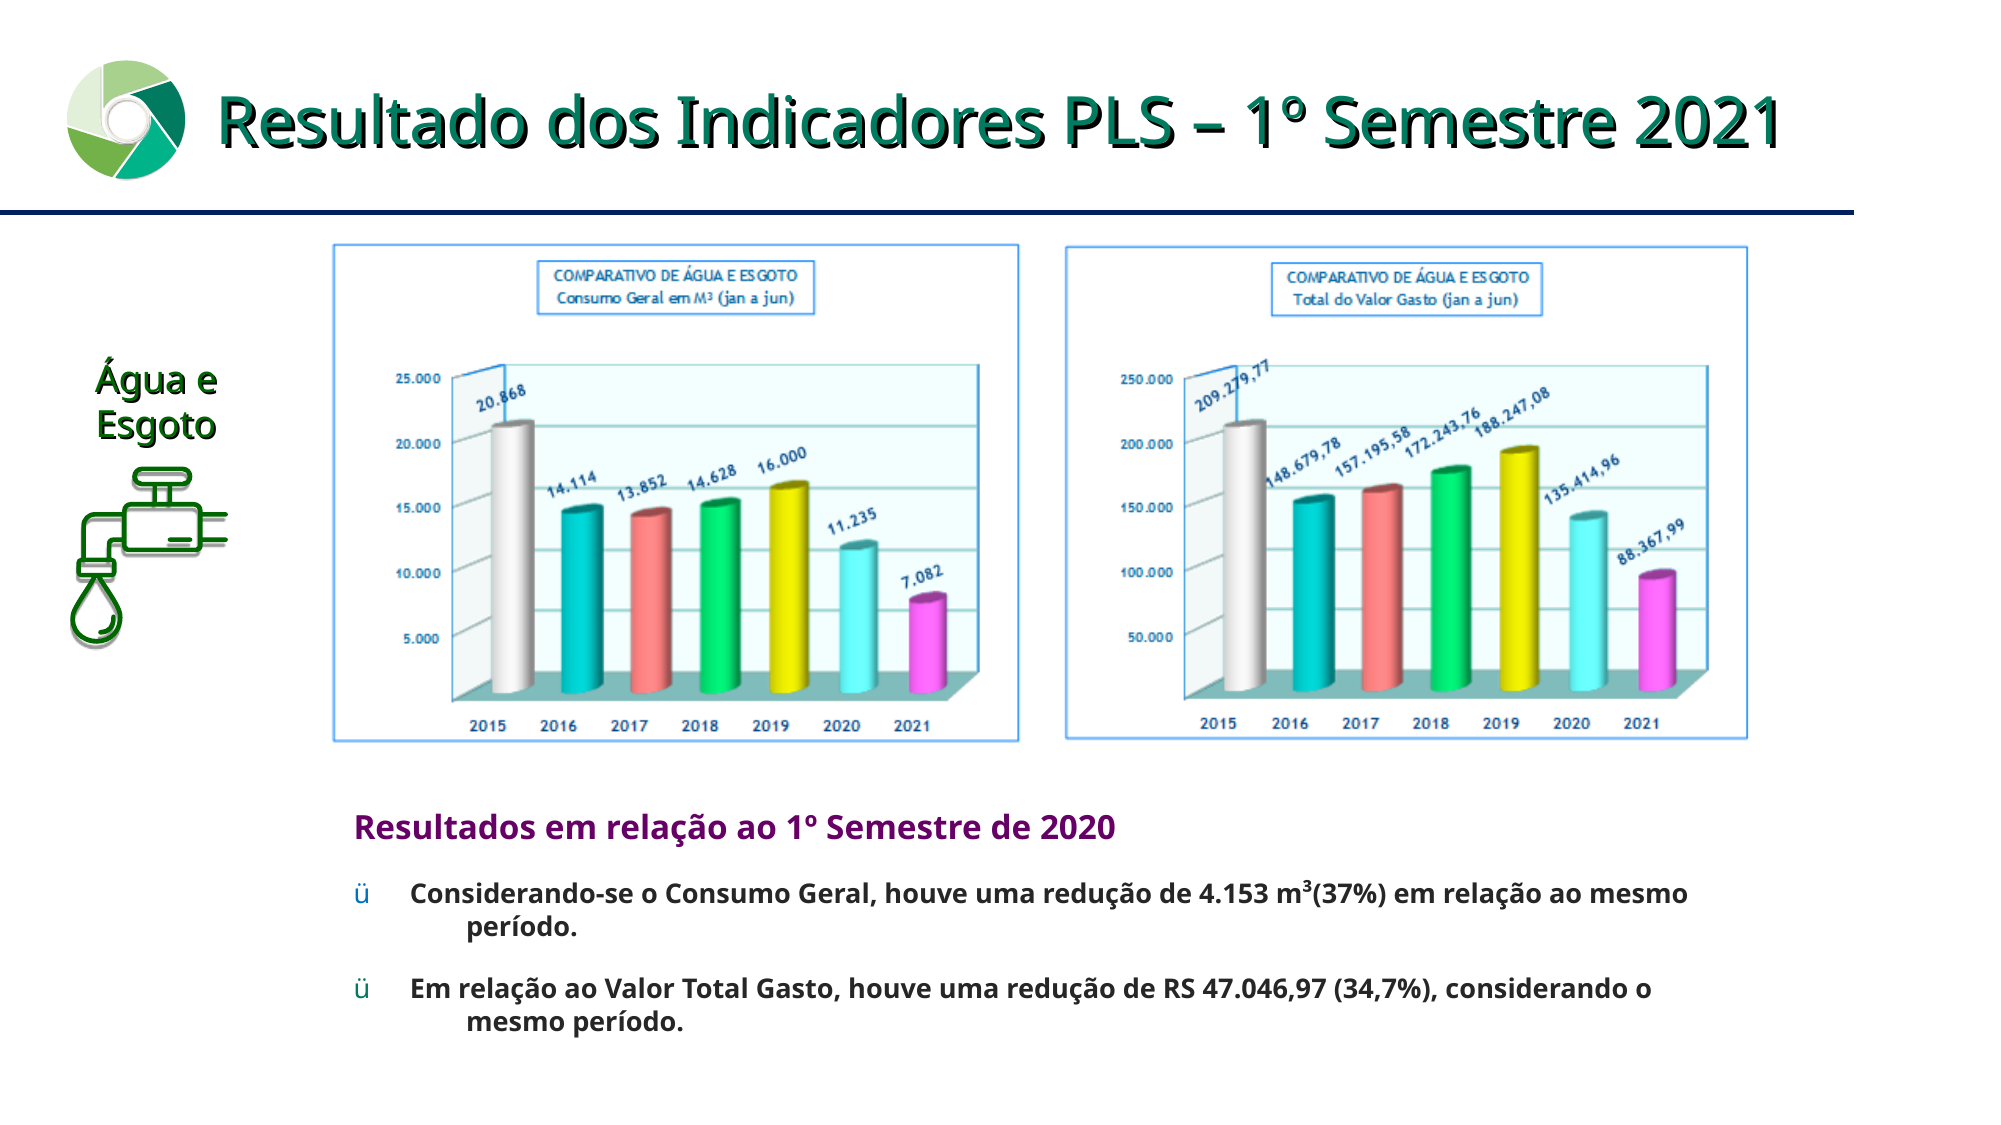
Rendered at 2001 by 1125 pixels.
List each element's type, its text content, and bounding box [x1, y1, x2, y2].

picture [1059, 242, 1756, 745]
text_box [66, 66, 109, 138]
text_box Resultados em relação ao 1º Semestre de 2020 Considerando-se o Consumo Geral, houve uma redução de 4.153 m³(37%) em relação ao mesmo período. Em relação ao Valor Total Gasto, houve uma redução de RS 47.046,97 (34,7%), considerando o mesmo período. [338, 798, 1756, 1047]
picture [326, 243, 1024, 746]
text_box Resultado dos Indicadores PLS – 1º Semestre 2021 [200, 70, 1884, 172]
text_box [103, 60, 169, 109]
text_box [70, 466, 228, 644]
text_box [67, 127, 137, 178]
text_box Água e Esgoto [88, 347, 223, 454]
